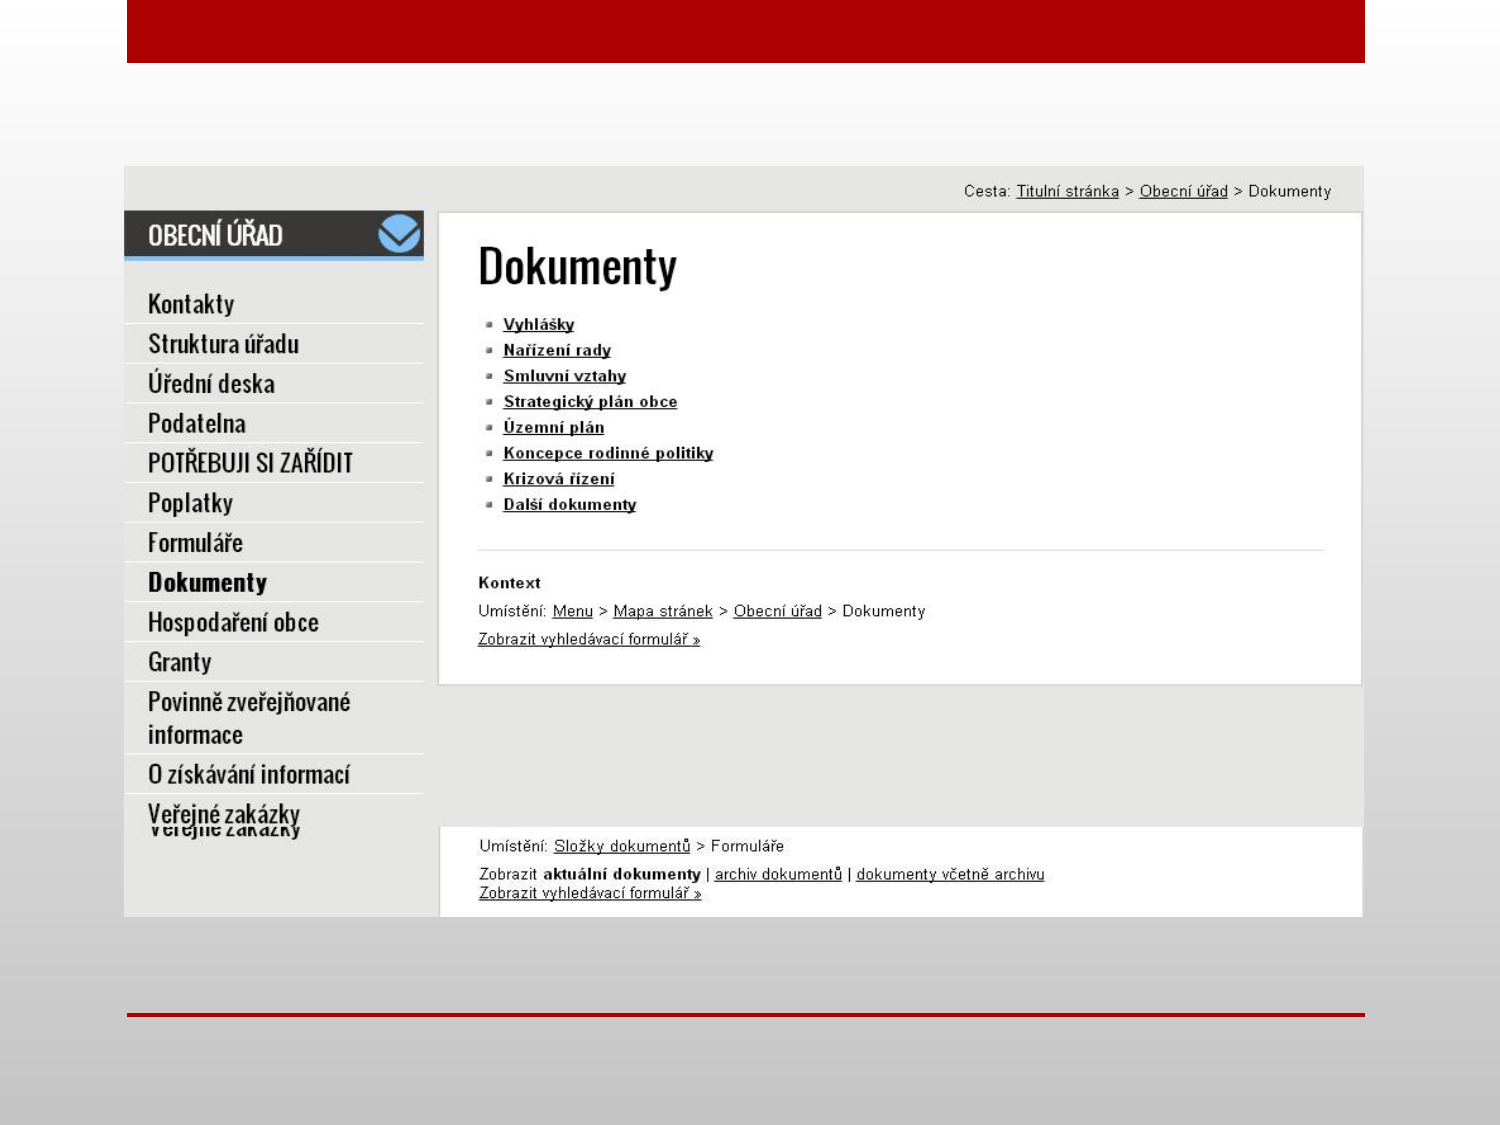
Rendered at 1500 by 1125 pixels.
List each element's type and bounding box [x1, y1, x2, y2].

picture [123, 166, 1365, 917]
